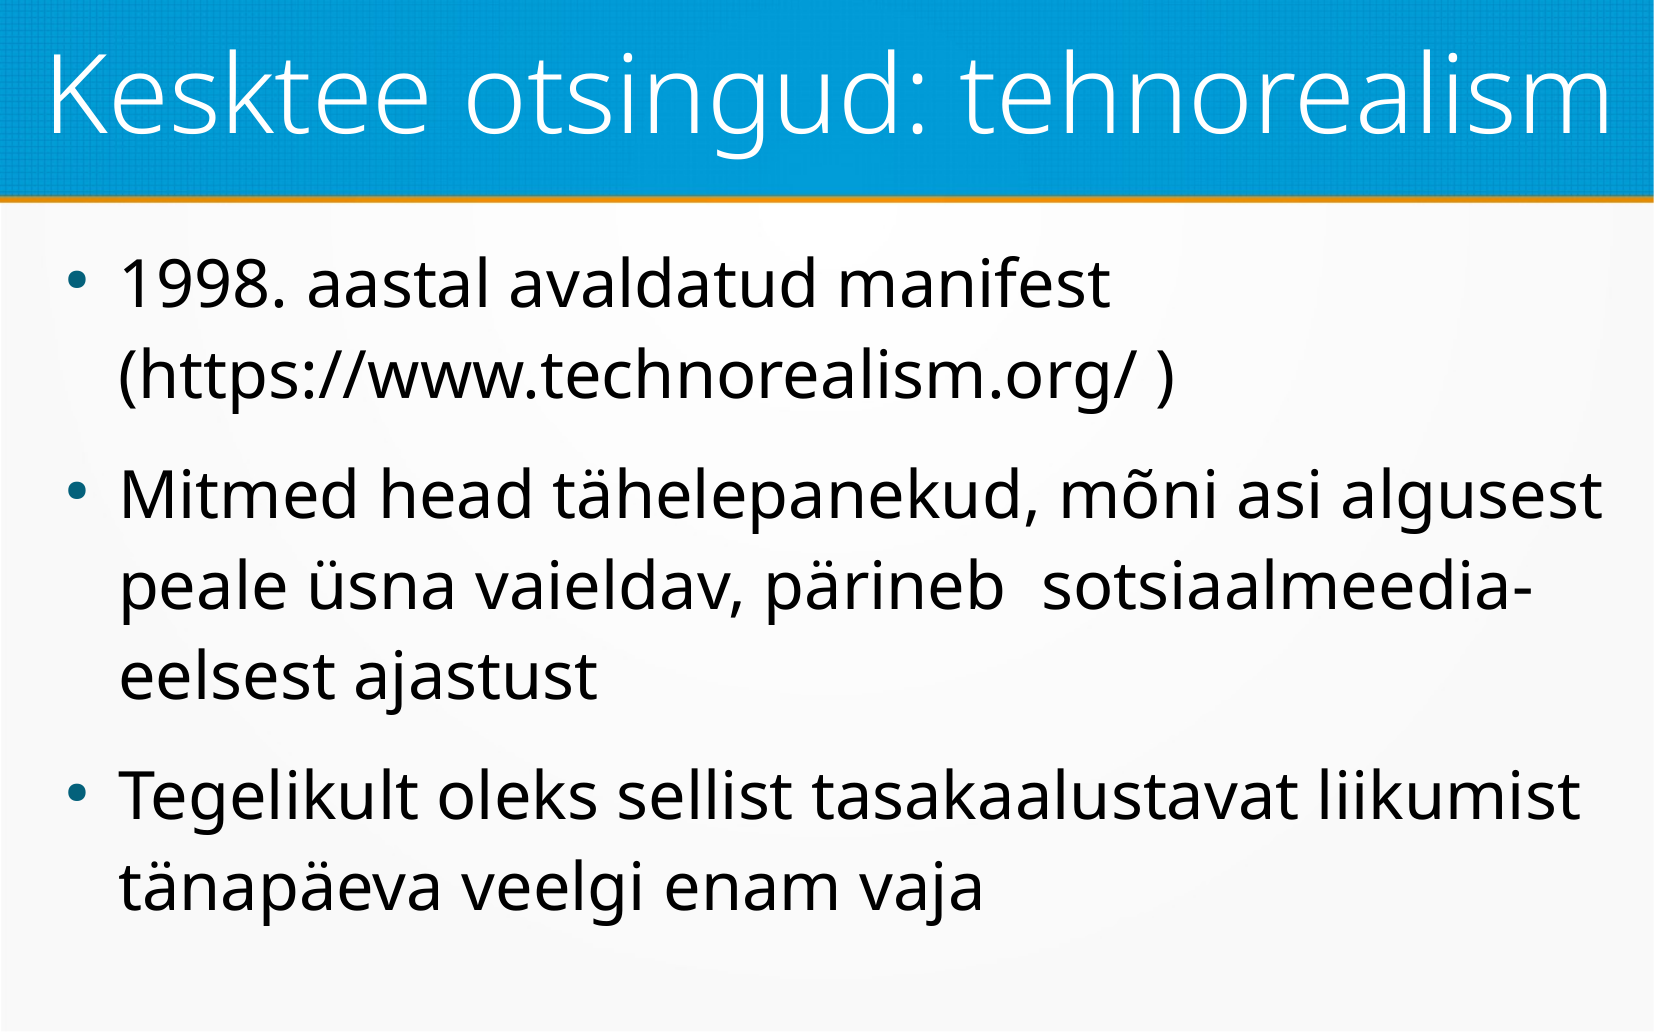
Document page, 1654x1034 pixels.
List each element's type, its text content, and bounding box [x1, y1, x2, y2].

title Kesktee otsingud: tehnorealism [43, 0, 1619, 166]
picture [0, 195, 1654, 1034]
list 1998. aastal avaldatud manifest (https://www.technorealism.org/ ) Mitmed head tähelepanekud, mõni asi algusest peale üsna vaieldav, pärineb sotsiaalmeedia-eelsest ajastust Tegelikult oleks sellist tasakaalustavat liikumist tänapäeva veelgi enam vaja [47, 236, 1607, 1002]
